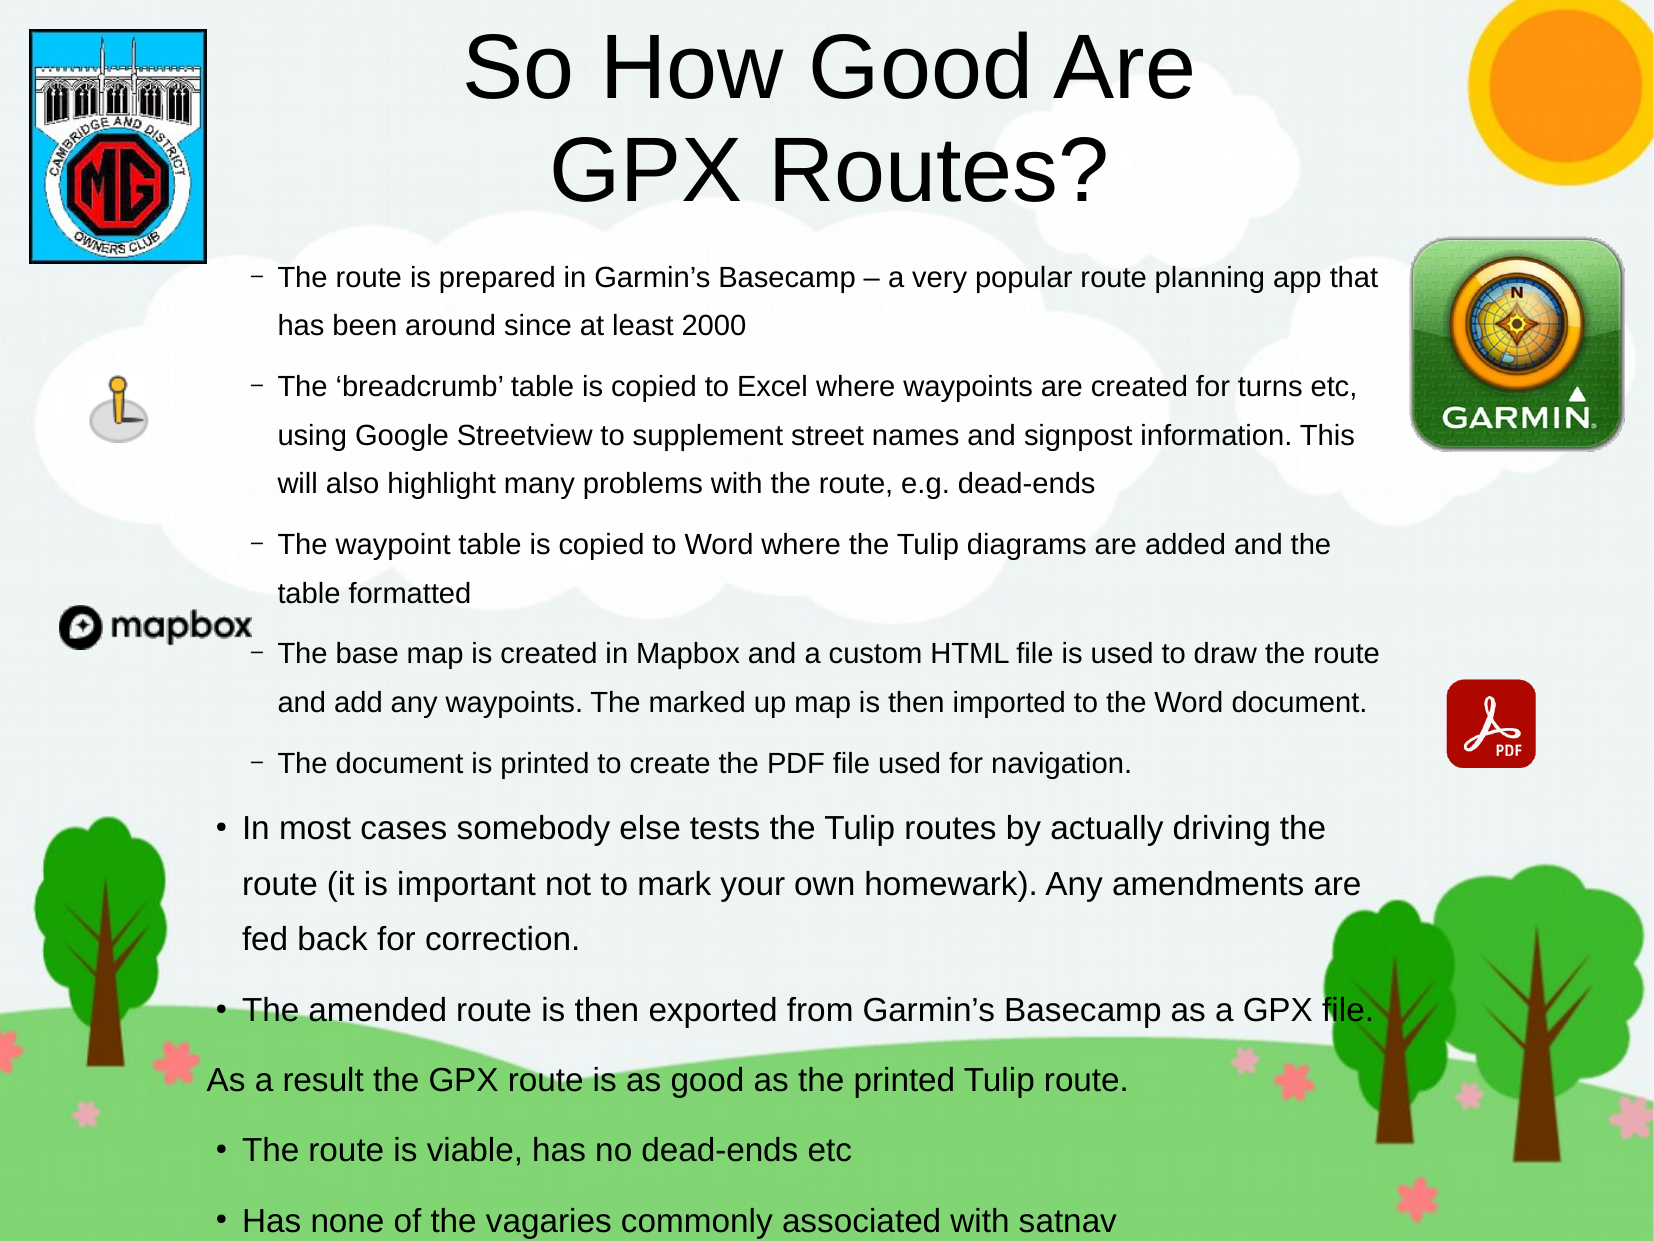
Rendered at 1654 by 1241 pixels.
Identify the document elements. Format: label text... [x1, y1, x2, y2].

picture [1199, 0, 1654, 1241]
title So How Good Are GPX Routes? [460, 0, 1199, 237]
picture [0, 0, 460, 1241]
list The route is prepared in Garmin’s Basecamp – a very popular route planning app that has been around since at least 2000 The ‘breadcrumb’ table is copied to Excel where waypoints are created for turns etc, using Google Streetview to supplement street names and signpost information. This will also highlight many problems with the route, e.g. dead-ends The waypoint table is copied to Word where the Tulip diagrams are added and the table formatted The base map is created in Mapbox and a custom HTML file is used to draw the route and add any waypoints. The marked up map is then imported to the Word document. The document is printed to create the PDF file used for navigation. In most cases somebody else tests the Tulip routes by actually driving the route (it is important not to mark your own homewark). Any amendments are fed back for correction. The amended route is then exported from Garmin’s Basecamp as a GPX file. As a result the GPX route is as good as the printed Tulip route. The route is viable, has no dead-ends etc Has none of the vagaries commonly associated with satnav [206, 207, 1388, 1241]
